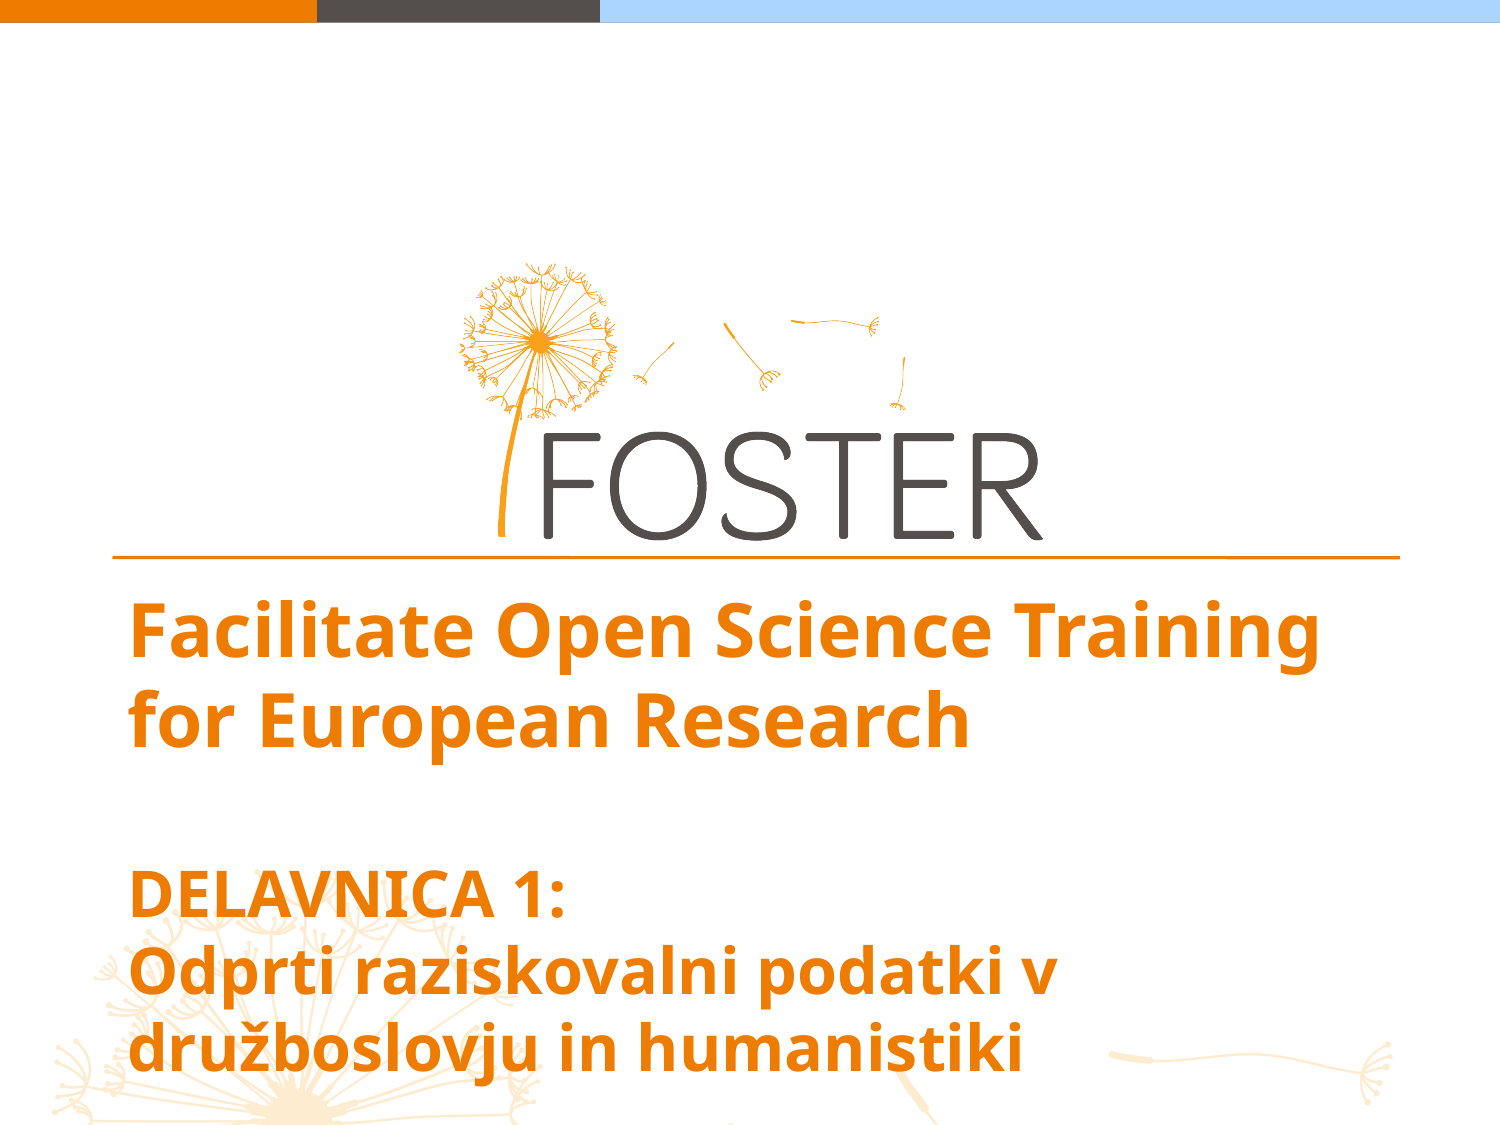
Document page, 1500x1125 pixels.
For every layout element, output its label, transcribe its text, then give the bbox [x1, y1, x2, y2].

picture [9, 861, 1400, 1125]
subtitle Facilitate Open Science Training for European Research DELAVNICA 1: Odprti raziskovalni podatki v družboslovju in humanistiki 18. junij 2014, Arhiv družboslovnih podatkov, Fakulteta za družbene vede, Univerza v Ljubljani [112, 575, 1400, 863]
picture [459, 263, 1043, 575]
